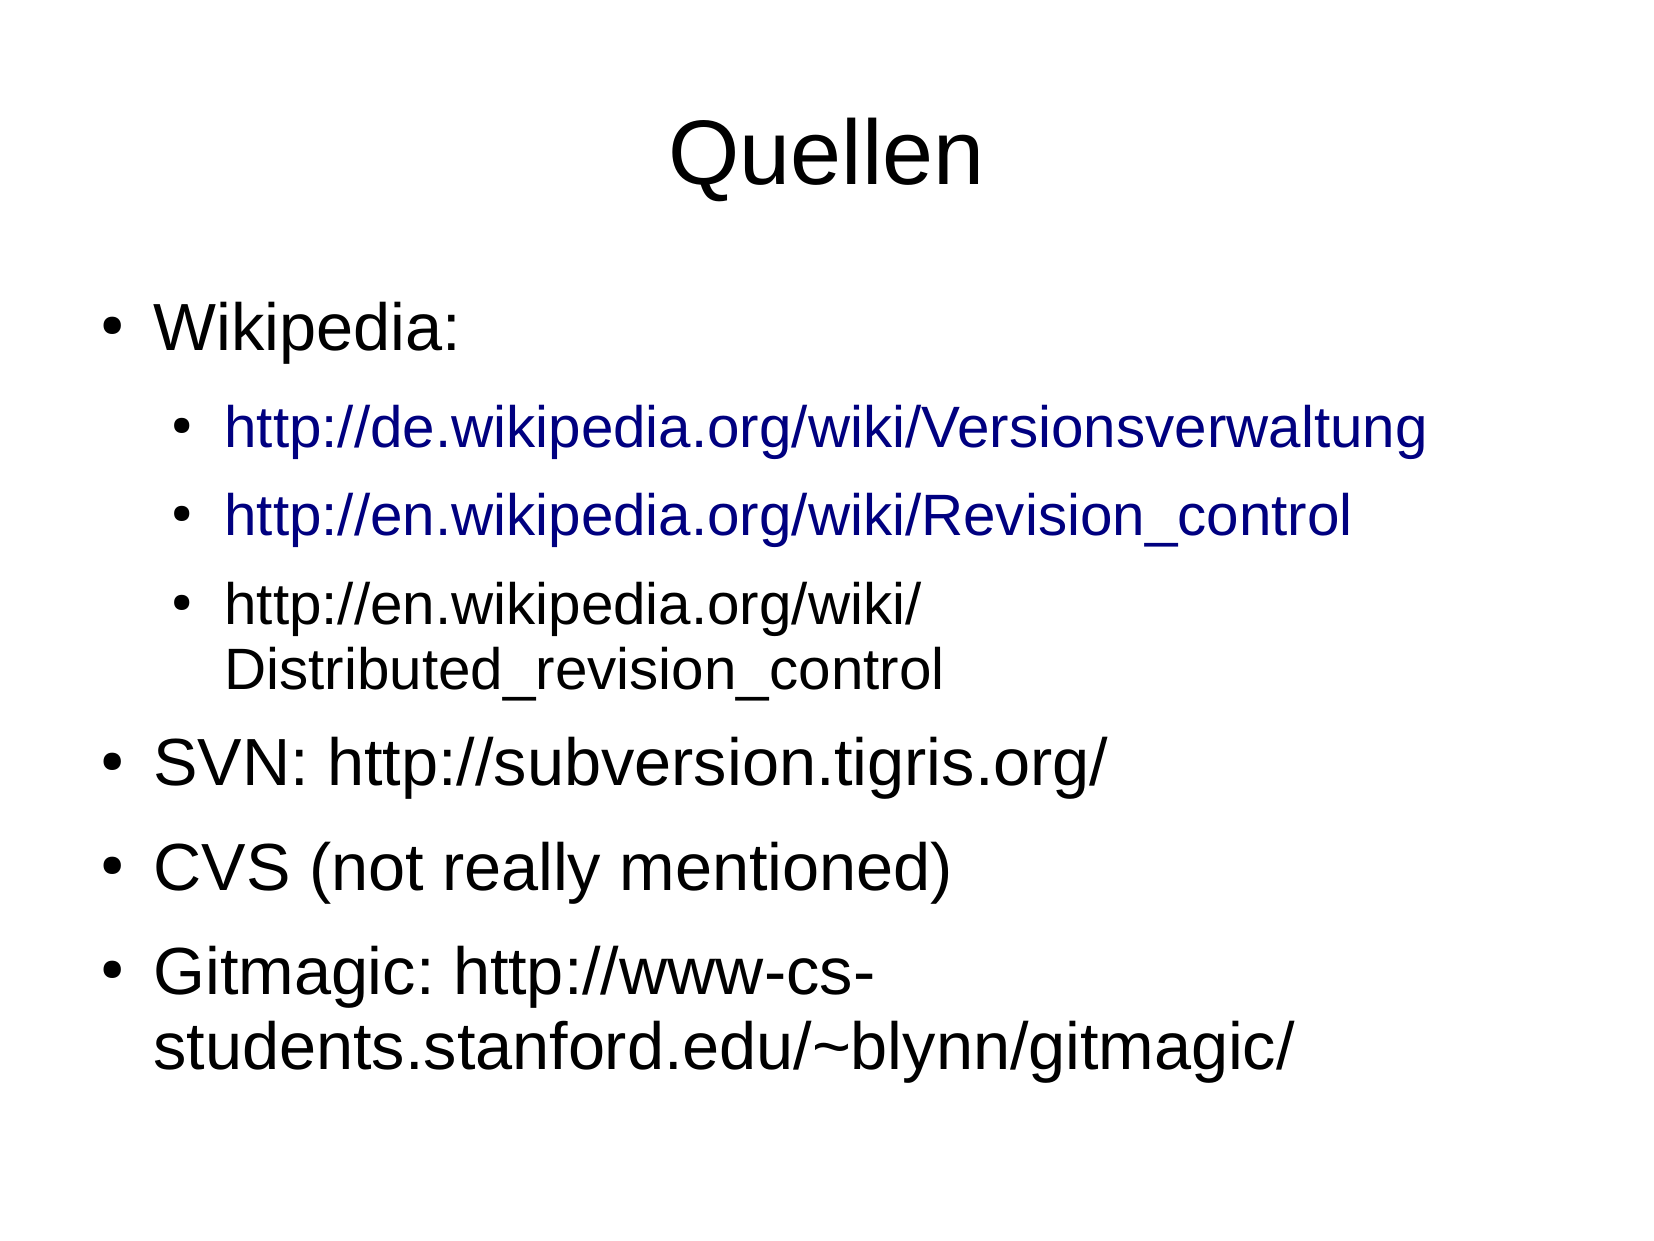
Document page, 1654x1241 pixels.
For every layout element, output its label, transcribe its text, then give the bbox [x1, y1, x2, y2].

list Wikipedia: http://de.wikipedia.org/wiki/Versionsverwaltung http://en.wikipedia.org/wiki/Revision_control http://en.wikipedia.org/wiki/Distributed_revision_control SVN: http://subversion.tigris.org/ CVS (not really mentioned) Gitmagic: http://www-cs-students.stanford.edu/~blynn/gitmagic/ [82, 290, 1571, 1094]
title Quellen [82, 56, 1571, 250]
